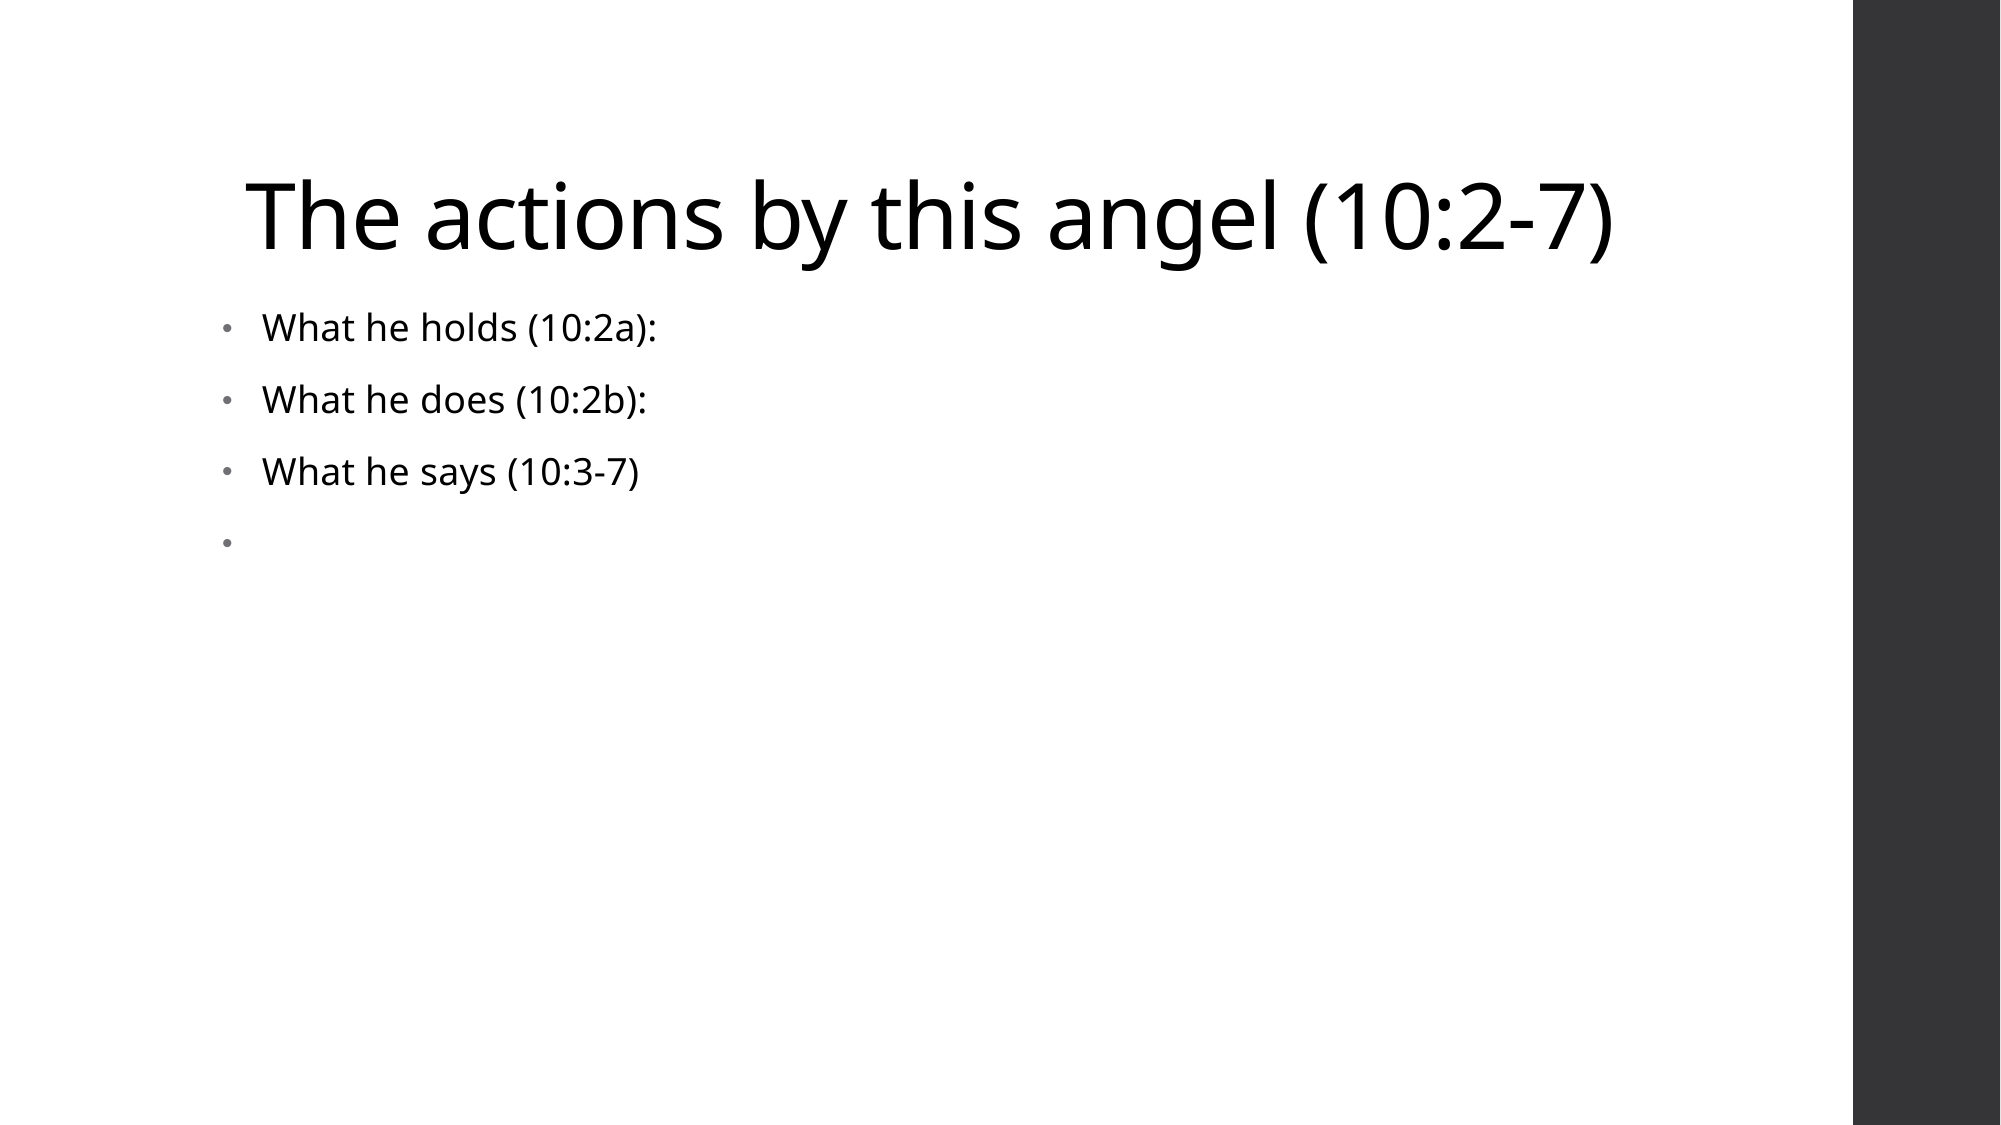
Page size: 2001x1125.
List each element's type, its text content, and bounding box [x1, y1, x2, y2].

list What he holds (10:2a): What he does (10:2b): What he says (10:3-7) [206, 299, 1617, 1014]
title The actions by this angel (10:2-7) [206, 60, 1797, 278]
